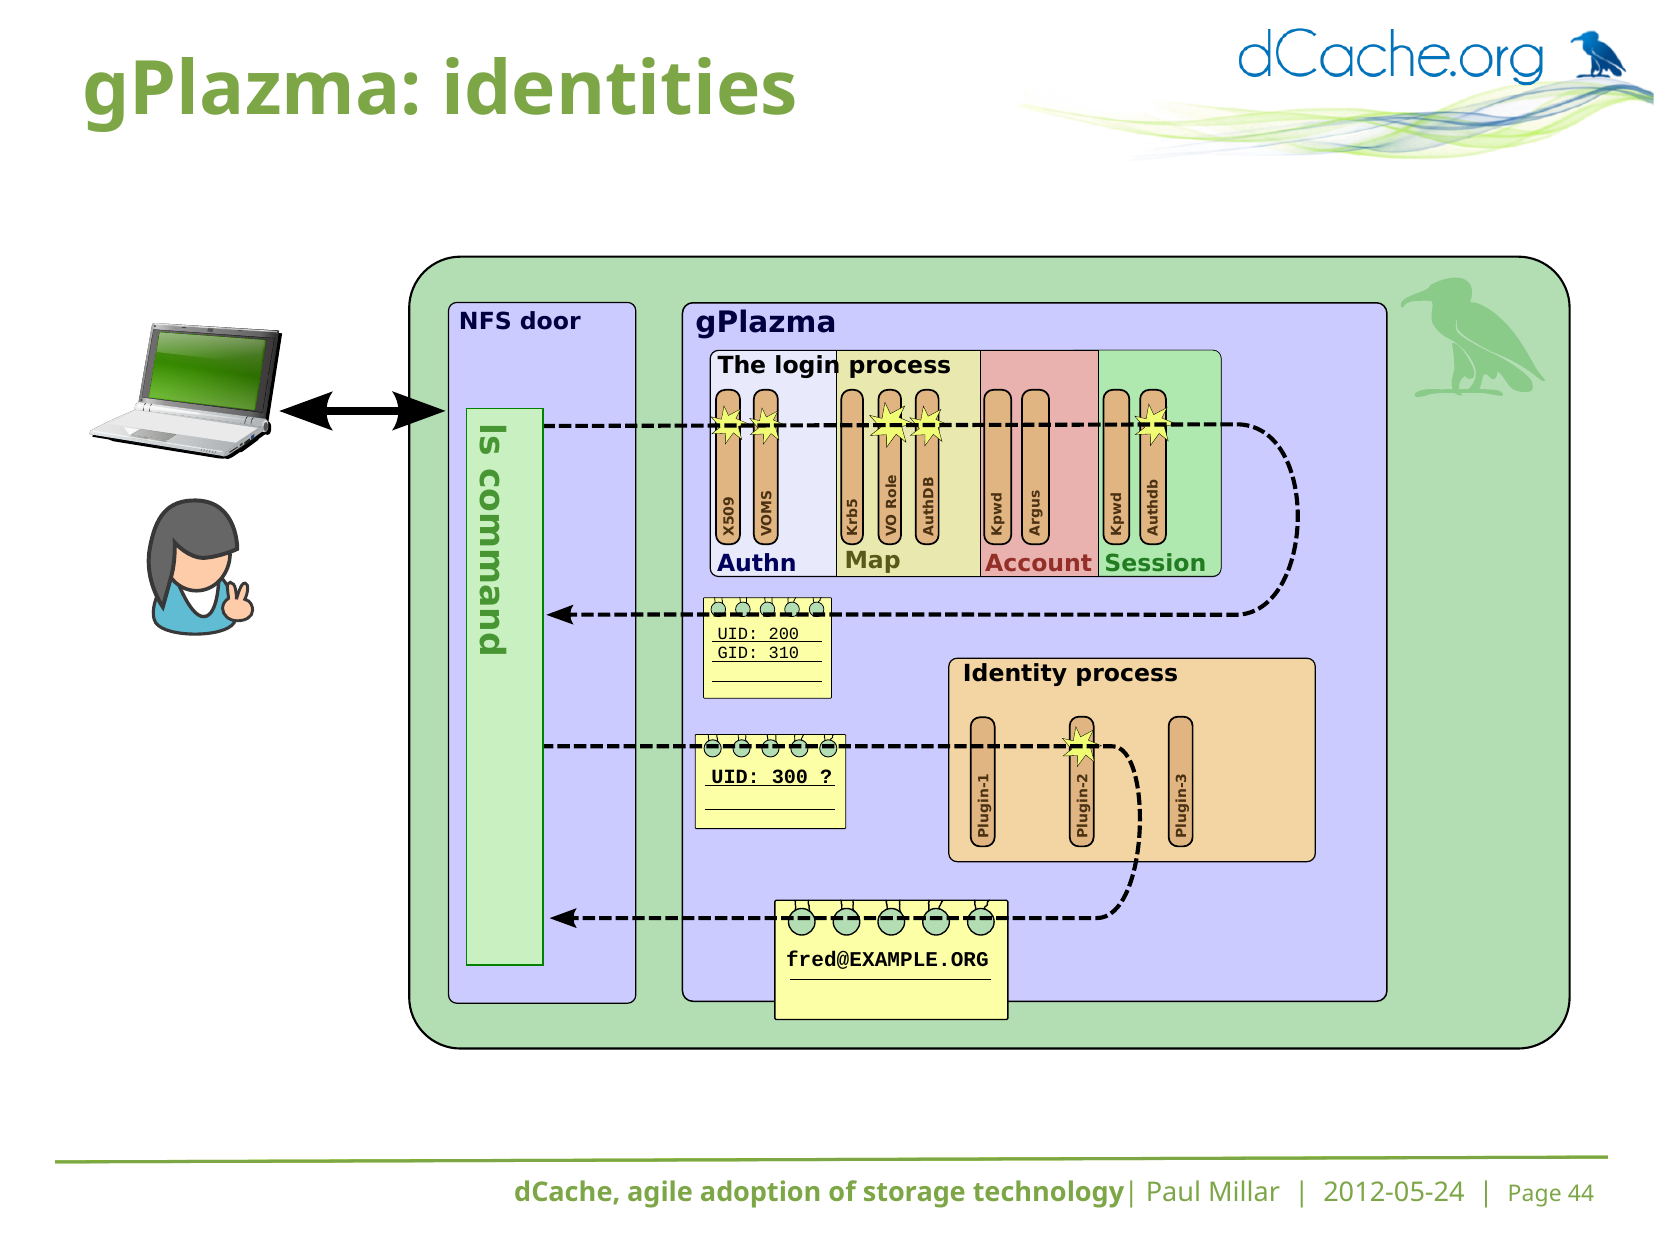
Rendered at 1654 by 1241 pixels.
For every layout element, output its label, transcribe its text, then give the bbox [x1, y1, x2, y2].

picture [956, 16, 1654, 169]
title gPlazma: identities [82, 37, 1605, 134]
picture [82, 255, 1571, 1050]
